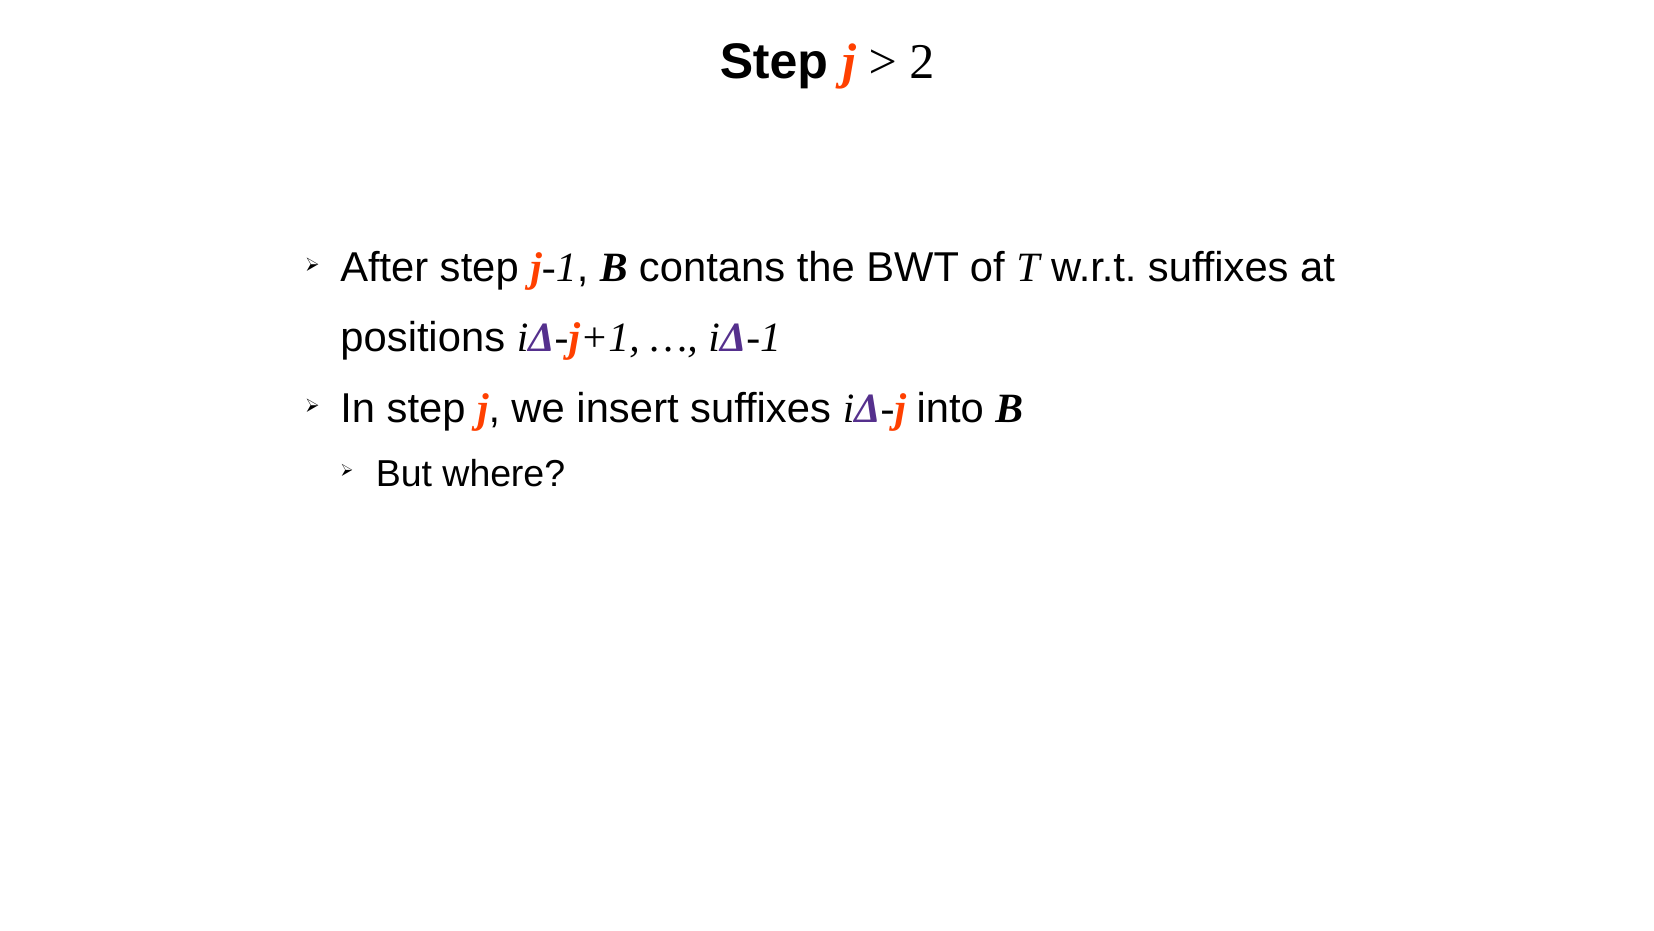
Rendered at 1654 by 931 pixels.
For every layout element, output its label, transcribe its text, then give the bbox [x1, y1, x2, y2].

text_box Step j > 2 [474, 0, 1180, 125]
text_box After step j-1, B contans the BWT of T w.r.t. suffixes at positions iΔ-j+1, …, iΔ-1 In step j, we insert suffixes iΔ-j into B But where? [290, 213, 1364, 573]
